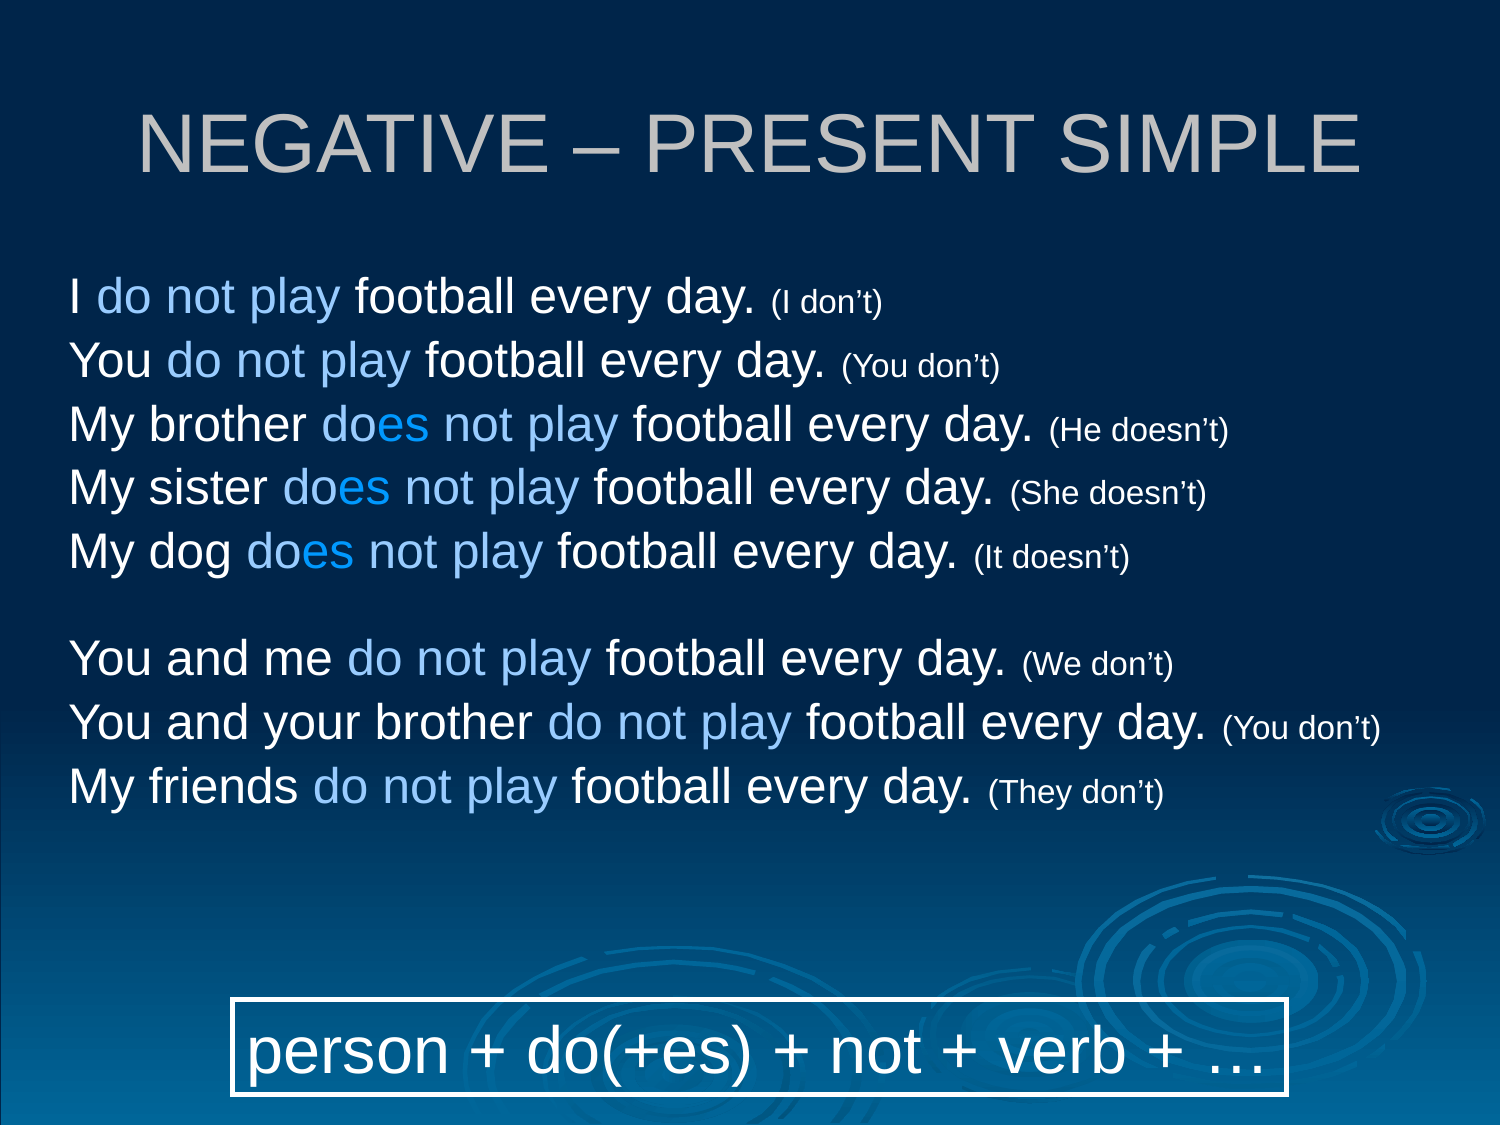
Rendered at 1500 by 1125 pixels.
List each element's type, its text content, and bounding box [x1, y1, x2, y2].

title NEGATIVE – PRESENT SIMPLE [75, 45, 1425, 233]
text_box person + do(+es) + not + verb + … [232, 999, 1287, 1095]
list I do not play football every day. (I don’t) You do not play football every day. (You don’t) My brother does not play football every day. (He doesn’t) My sister does not play football every day. (She doesn’t) My dog does not play football every day. (It doesn’t) You and me do not play football every day. (We don’t) You and your brother do not play football every day. (You don’t) My friends do not play football every day. (They don’t) [53, 262, 1500, 977]
